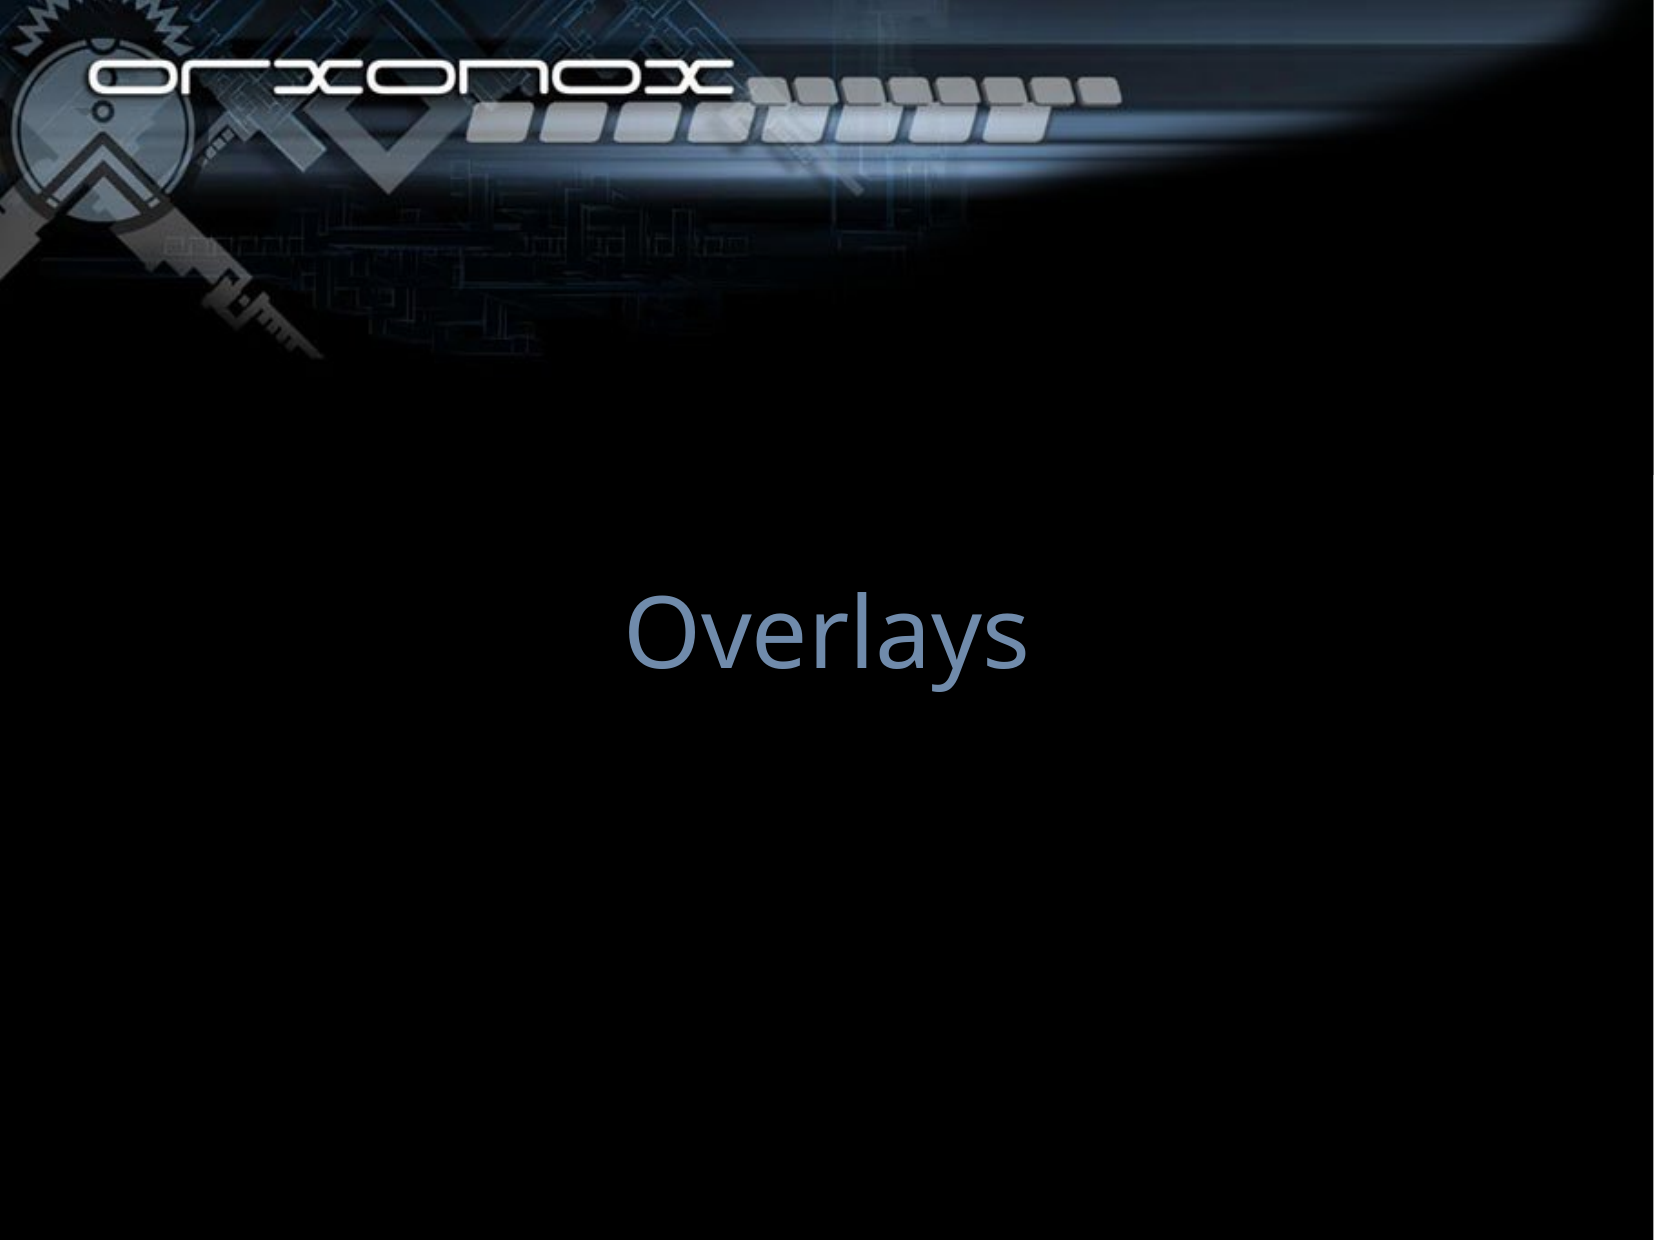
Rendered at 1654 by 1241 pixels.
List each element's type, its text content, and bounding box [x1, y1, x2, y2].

picture [0, 0, 1654, 475]
text_box Overlays [339, 554, 1314, 686]
